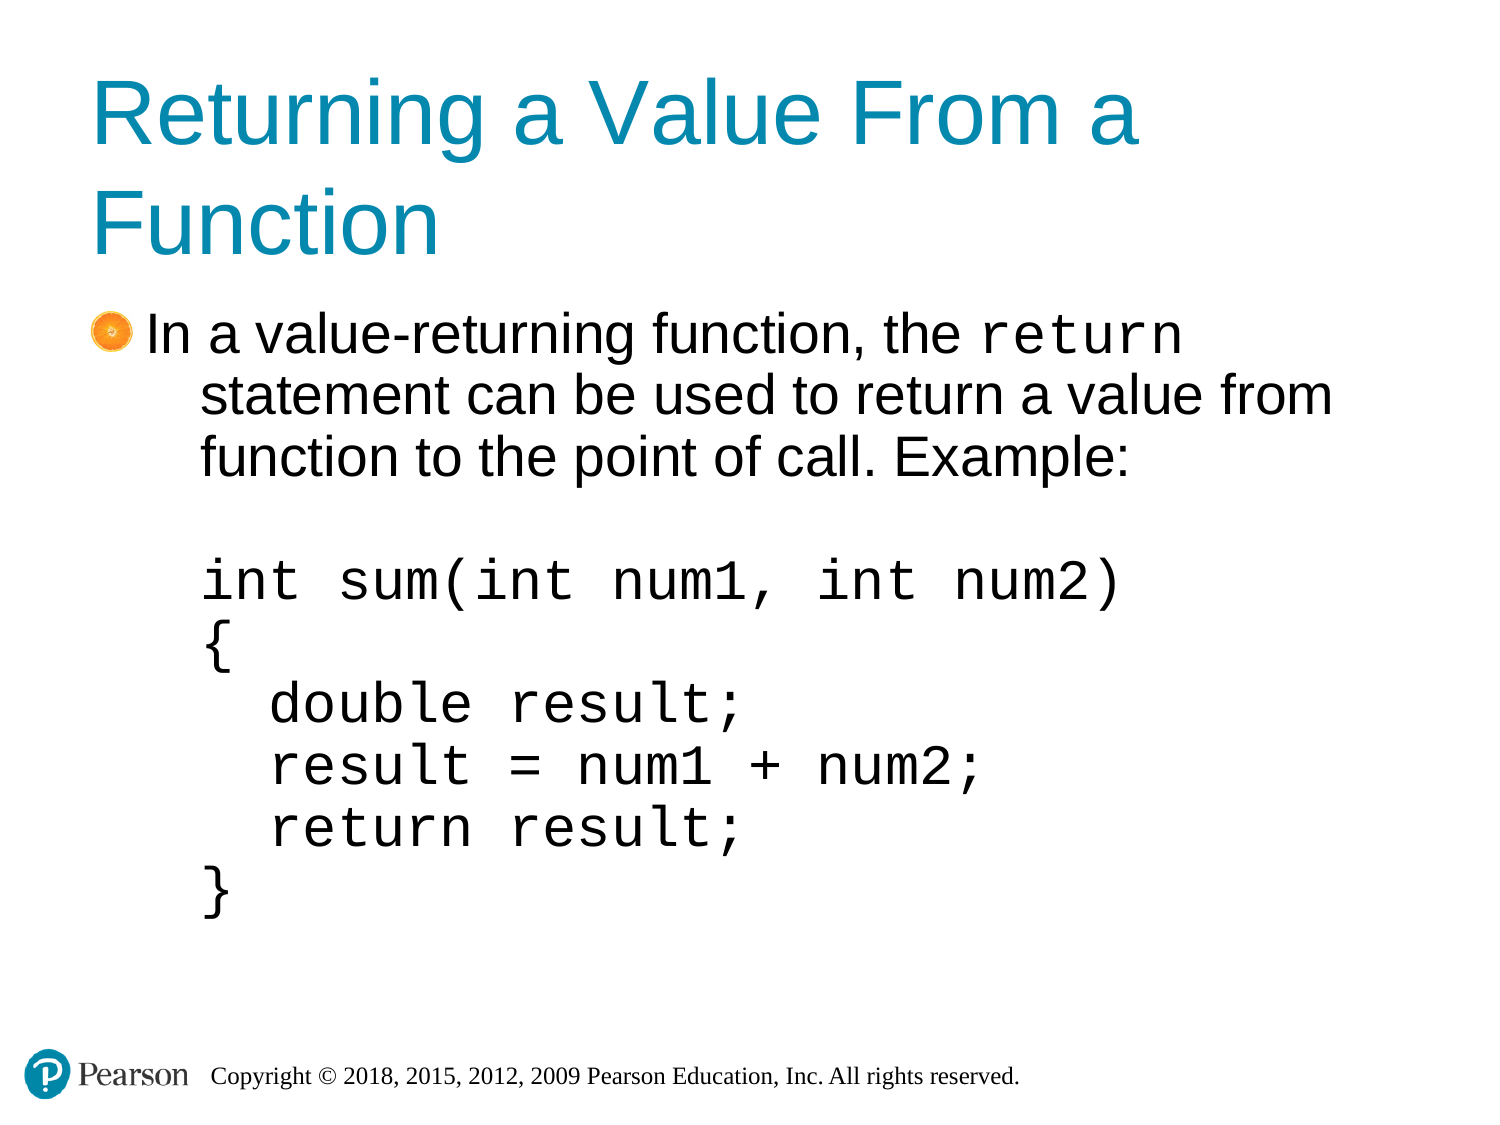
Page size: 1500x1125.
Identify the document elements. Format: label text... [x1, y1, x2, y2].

title Returning a Value From a Function [75, 45, 1426, 233]
list In a value-returning function, the return statement can be used to return a value from function to the point of call. Example: int sum(int num1, int num2) { double result; result = num1 + num2; return result; } [75, 296, 1362, 934]
